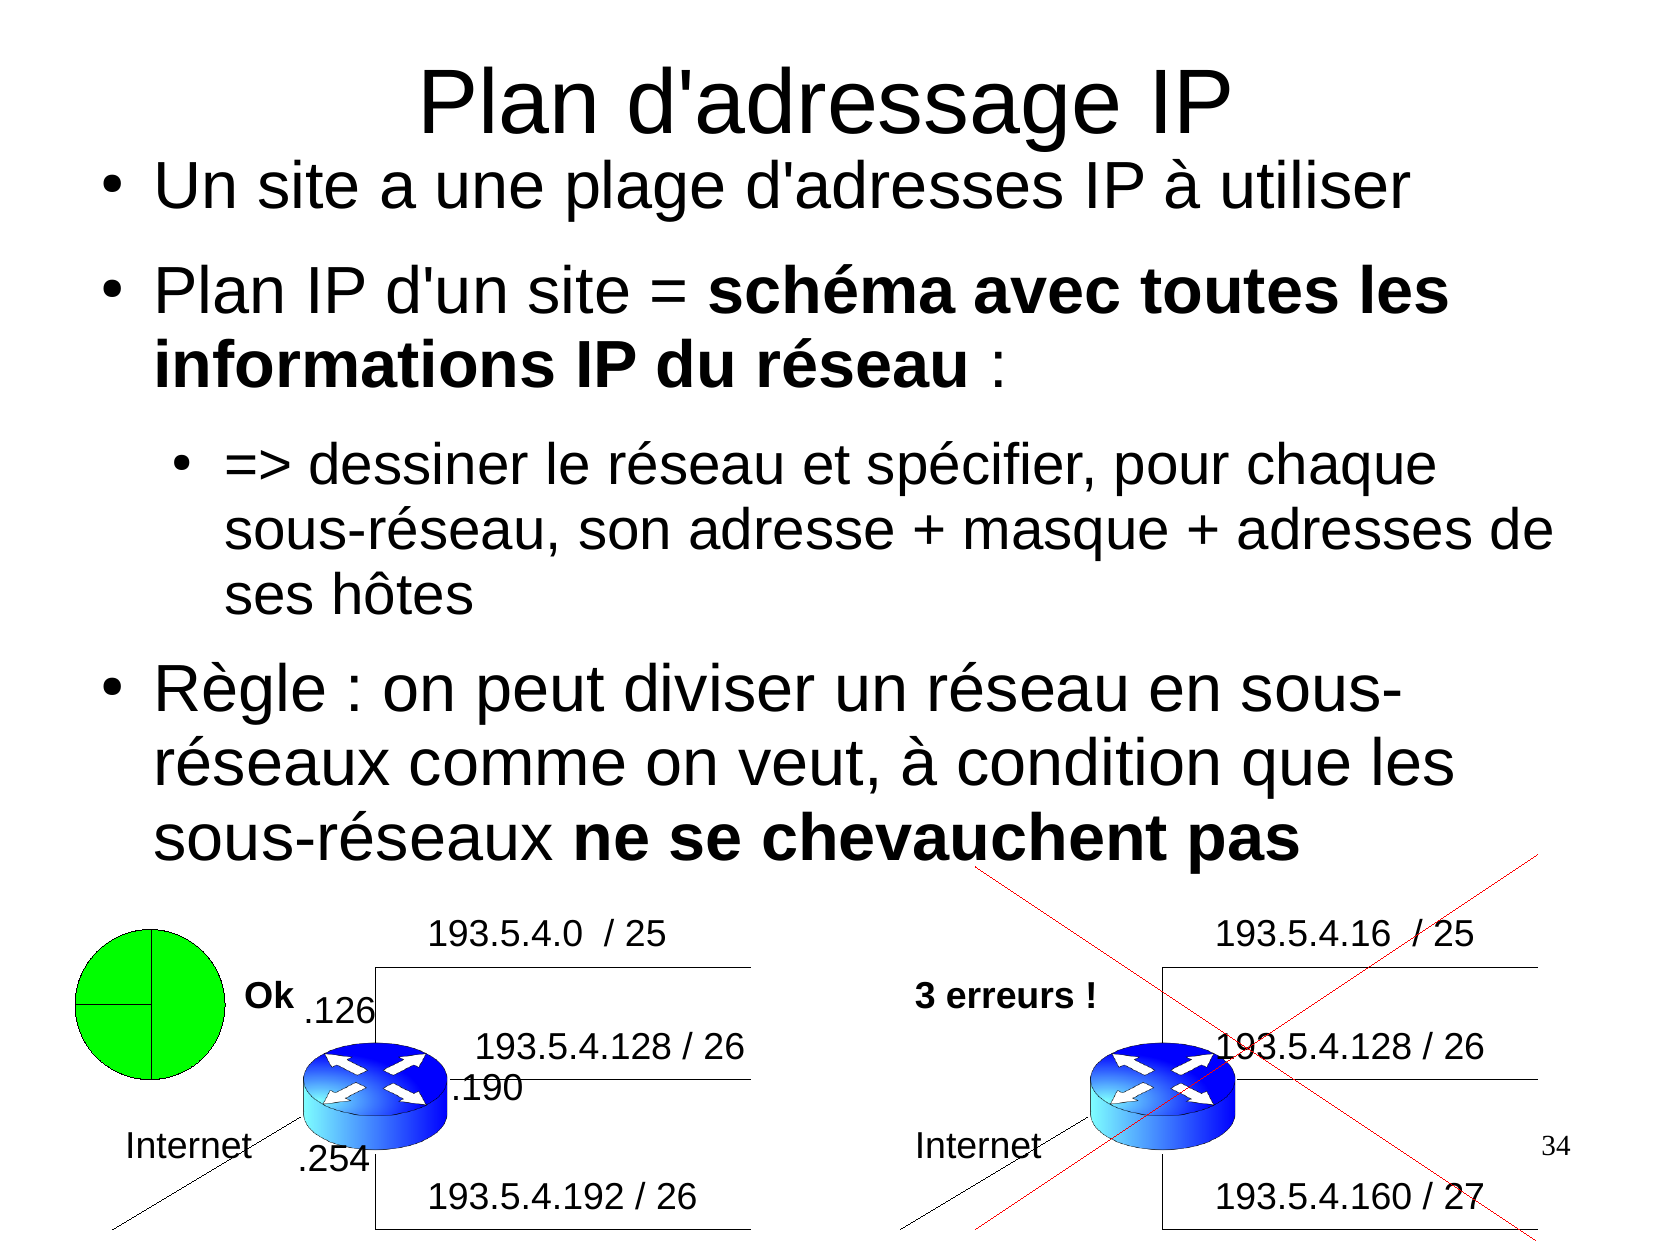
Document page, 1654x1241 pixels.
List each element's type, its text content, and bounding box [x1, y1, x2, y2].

text_box 193.5.4.128 / 26 [1200, 1017, 1501, 1080]
text_box 193.5.4.192 / 26 [412, 1167, 713, 1230]
text_box .190 [436, 1059, 539, 1121]
text_box Internet [110, 1117, 282, 1193]
text_box [75, 929, 151, 1004]
picture [1087, 1041, 1238, 1151]
text_box 3 erreurs ! [900, 967, 1113, 1031]
text_box 193.5.4.128 / 26 [459, 1017, 760, 1080]
text_box .126 [288, 982, 391, 1044]
text_box Ok [229, 967, 310, 1031]
text_box 193.5.4.16 / 25 [1200, 905, 1490, 967]
list Un site a une plage d'adresses IP à utiliser Plan IP d'un site = schéma avec toutes les informations IP du réseau : => dessiner le réseau et spécifier, pour chaque sous-réseau, son adresse + masque + adresses de ses hôtes Règle : on peut diviser un réseau en sous-réseaux comme on veut, à condition que les sous-réseaux ne se chevauchent pas [82, 148, 1571, 967]
text_box .254 [282, 1130, 385, 1192]
title Plan d'adressage IP [82, 49, 1571, 148]
text_box 193.5.4.160 / 27 [1200, 1167, 1501, 1230]
text_box [152, 929, 226, 1080]
text_box [75, 1005, 151, 1080]
picture [300, 1041, 450, 1151]
text_box Internet [900, 1117, 1057, 1179]
text_box 193.5.4.0 / 25 [412, 905, 682, 967]
